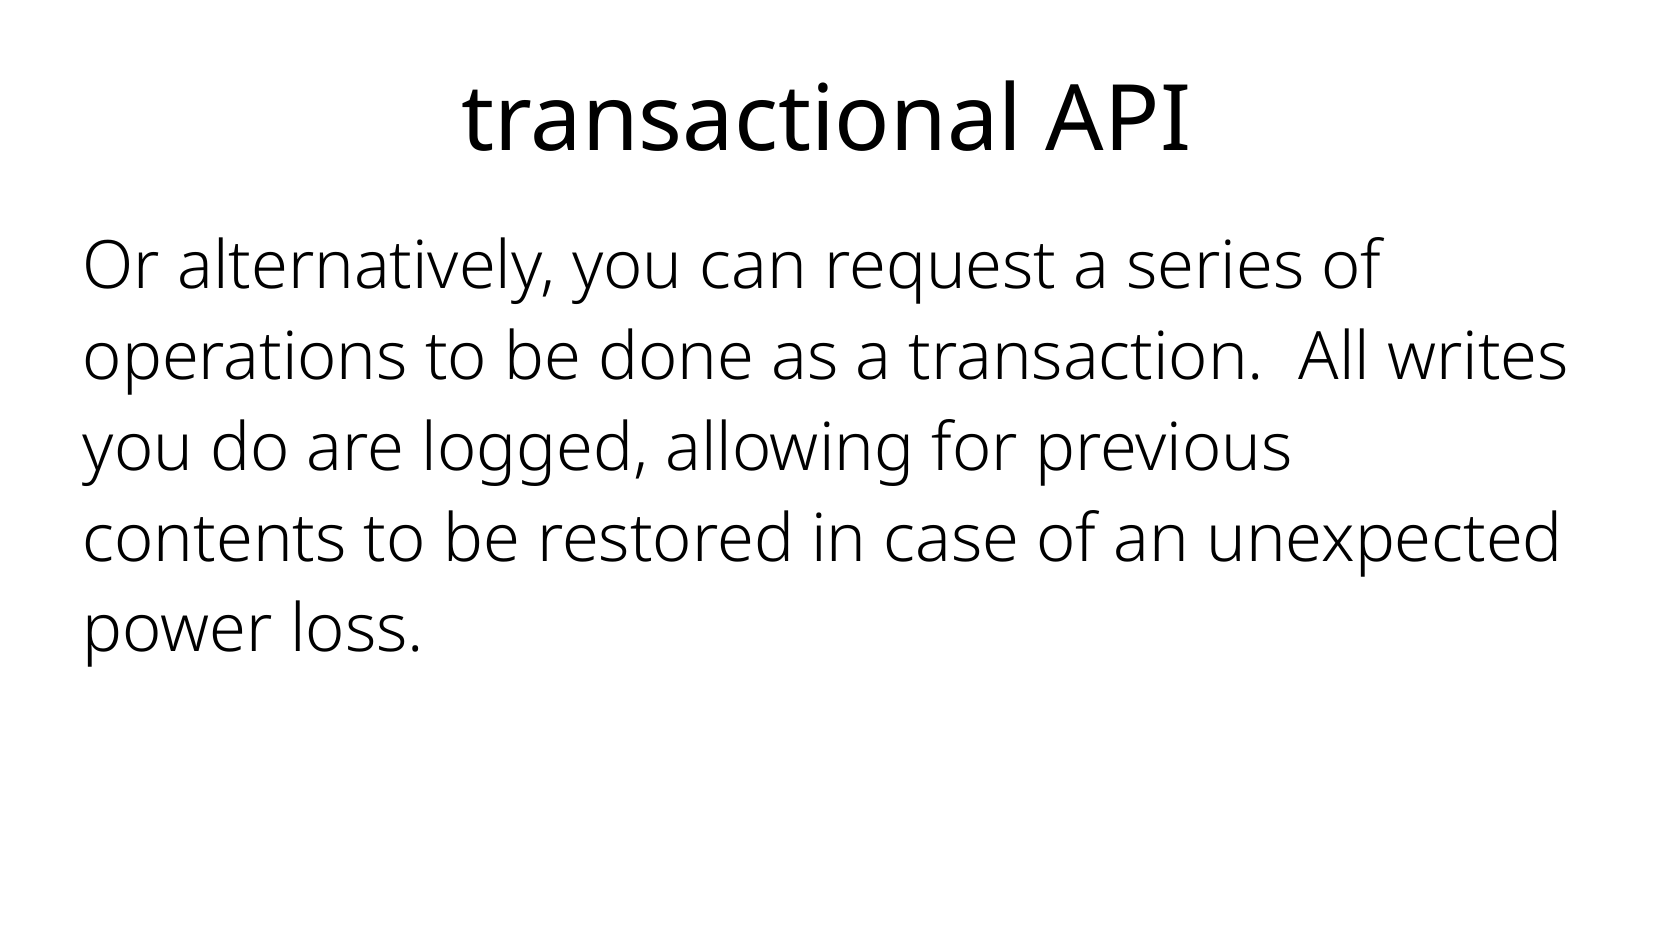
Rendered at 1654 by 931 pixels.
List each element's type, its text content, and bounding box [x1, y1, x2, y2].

list Or alternatively, you can request a series of operations to be done as a transaction. All writes you do are logged, allowing for previous contents to be restored in case of an unexpected power loss. [82, 217, 1571, 758]
title transactional API [82, 37, 1571, 193]
